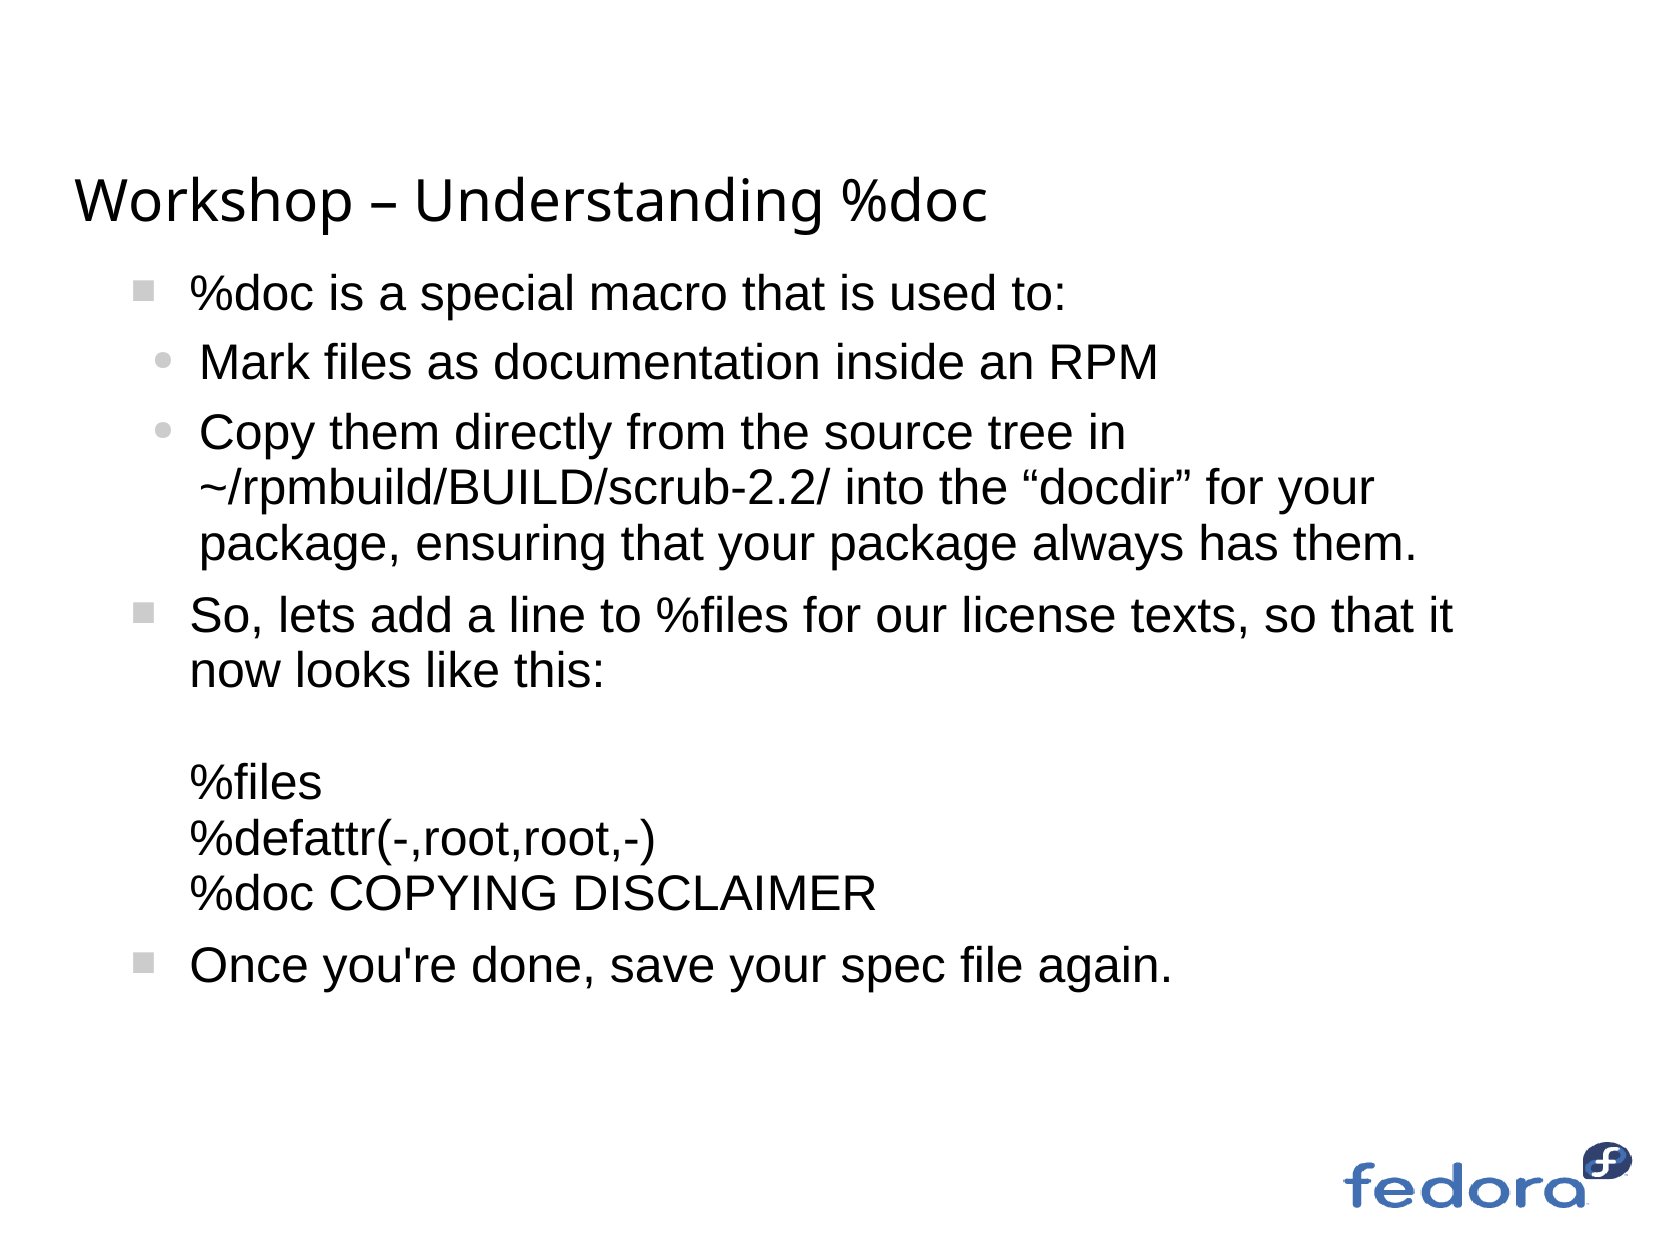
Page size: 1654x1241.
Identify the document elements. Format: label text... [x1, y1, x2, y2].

list %doc is a special macro that is used to: Mark files as documentation inside an RPM Copy them directly from the source tree in ~/rpmbuild/BUILD/scrub-2.2/ into the “docdir” for your package, ensuring that your package always has them. So, lets add a line to %files for our license texts, so that it now looks like this: %files %defattr(-,root,root,-) %doc COPYING DISCLAIMER Once you're done, save your spec file again. [77, 264, 1500, 1174]
title Workshop – Understanding %doc [74, 140, 1506, 259]
picture [1332, 1124, 1651, 1227]
